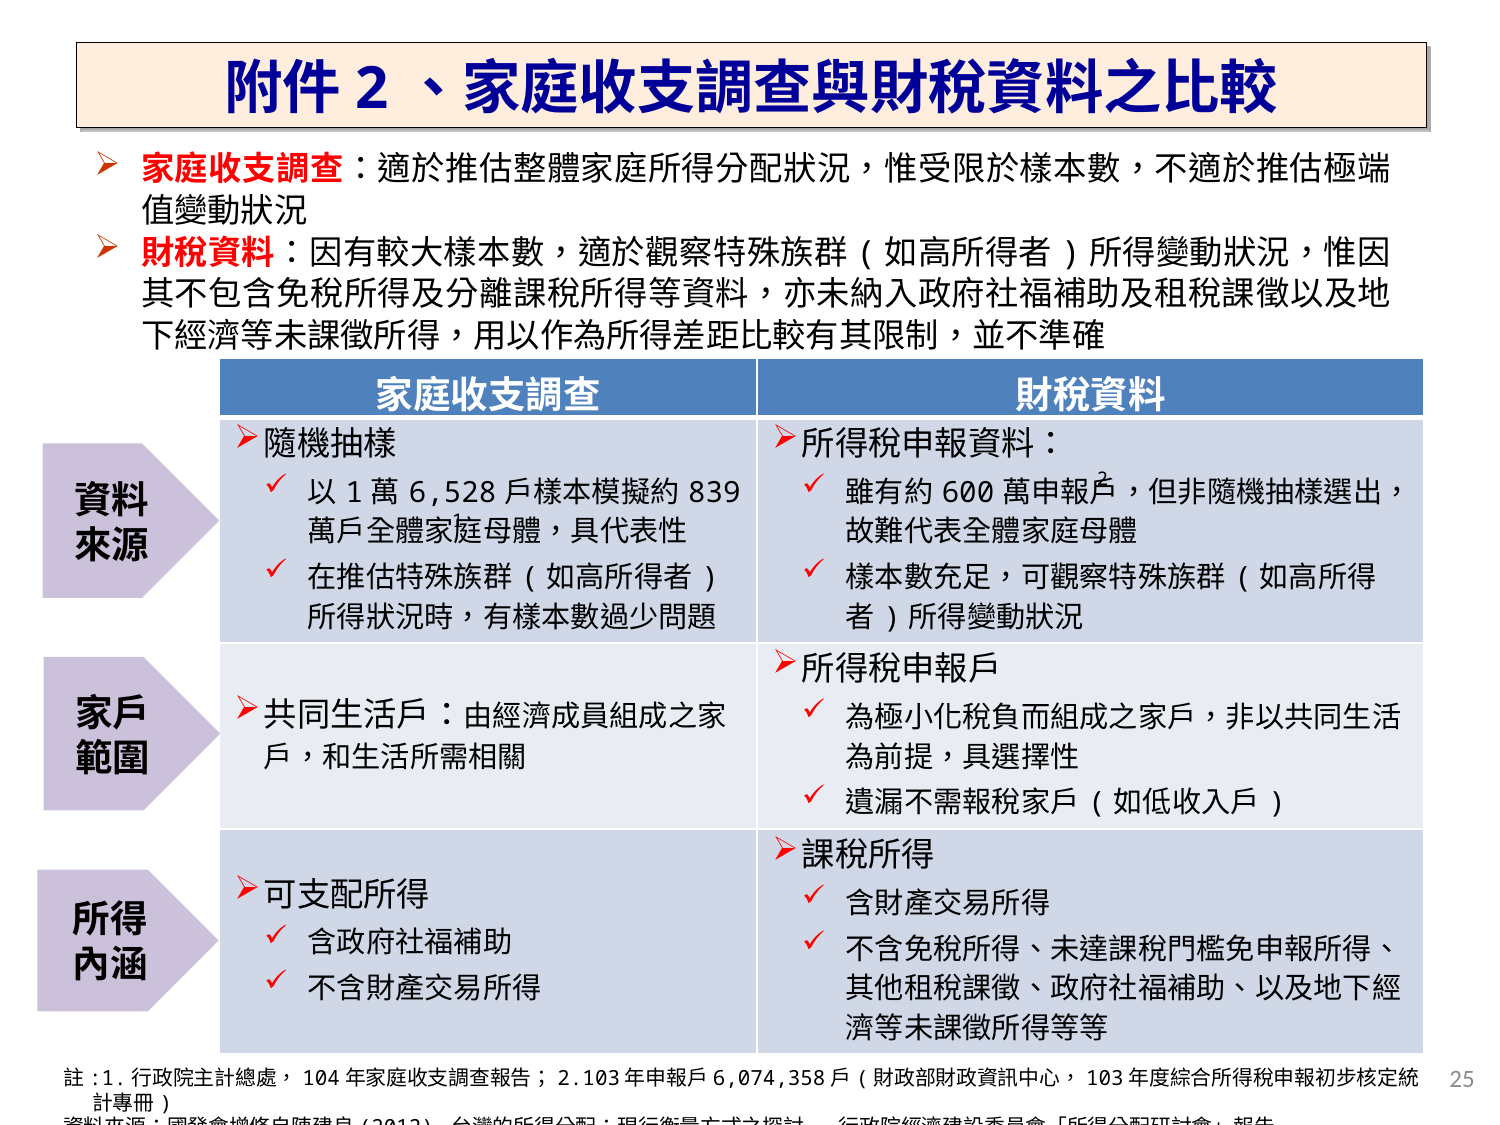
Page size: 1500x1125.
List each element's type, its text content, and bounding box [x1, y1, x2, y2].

slide_number <編號> [1406, 1047, 1490, 1108]
text_box 1 [437, 501, 475, 539]
text_box 附件2、家庭收支調查與財稅資料之比較 [76, 42, 1427, 128]
text_box 家戶 範圍 [43, 656, 221, 811]
text_box 所得 內涵 [37, 869, 219, 1012]
text_box 資料 來源 [42, 443, 220, 598]
text_box 2 [1082, 459, 1120, 498]
table_cell 共同生活戶：由經濟成員組成之家戶，和生活所需相關 [220, 644, 756, 828]
text_box 家庭收支調查：適於推估整體家庭所得分配狀況，惟受限於樣本數，不適於推估極端值變動狀況 財稅資料：因有較大樣本數，適於觀察特殊族群(如高所得者)所得變動狀況，惟因其不包含免稅所得及分離課稅所得等資料，亦未納入政府社福補助及租稅課徵以及地下經濟等未課徵所得，用以作為所得差距比較有其限制，並不準確 [79, 138, 1406, 362]
text_box 註:1.行政院主計總處，104年家庭收支調查報告；2.103年申報戶6,074,358戶(財政部財政資訊中心，103年度綜合所得稅申報初步核定統計專冊) 資料來源：國發會增修自陳建良(2012),台灣的所得分配：現行衡量方式之探討, 行政院經濟建設委員會「所得分配研討會」報告 [48, 1056, 1447, 1125]
table_cell 所得稅申報資料： 雖有約600萬申報戶，但非隨機抽樣選出，故難代表全體家庭母體 樣本數充足，可觀察特殊族群(如高所得者)所得變動狀況 [758, 420, 1423, 642]
table_cell 隨機抽樣 以1萬6,528戶樣本模擬約839萬戶全體家庭母體，具代表性 在推估特殊族群(如高所得者)所得狀況時，有樣本數過少問題 [220, 420, 756, 642]
table_header 家庭收支調查 [220, 362, 756, 415]
table_cell 課稅所得 含財產交易所得 不含免稅所得、未達課稅門檻免申報所得、其他租稅課徵、政府社福補助、以及地下經濟等未課徵所得等等 [758, 830, 1423, 1053]
table_cell 可支配所得 含政府社福補助 不含財產交易所得 [220, 830, 756, 1053]
table_header 財稅資料 [758, 359, 1423, 415]
table_cell 所得稅申報戶 為極小化稅負而組成之家戶，非以共同生活為前提，具選擇性 遺漏不需報稅家戶(如低收入戶) [758, 644, 1423, 828]
